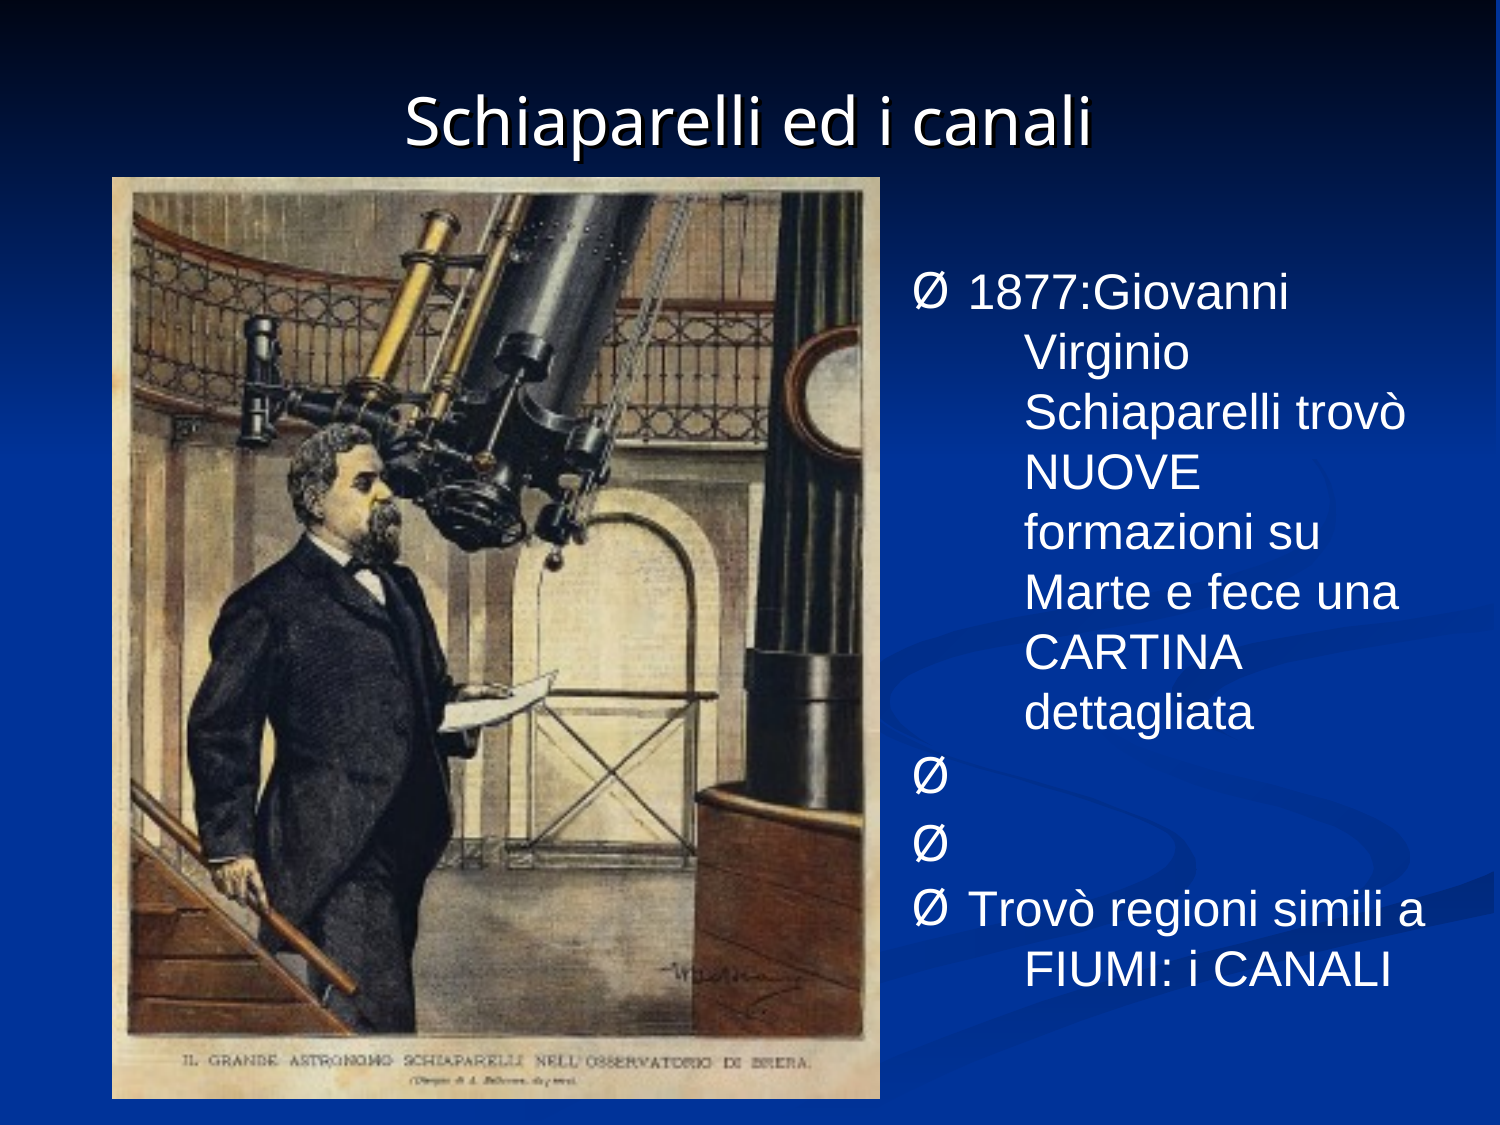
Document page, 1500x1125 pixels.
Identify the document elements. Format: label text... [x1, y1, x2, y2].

text_box Schiaparelli ed i canali [35, 70, 1465, 178]
text_box 1877:Giovanni Virginio Schiaparelli trovò NUOVE formazioni su Marte e fece una CARTINA dettagliata Trovò regioni simili a FIUMI: i CANALI [896, 251, 1448, 874]
picture [112, 177, 880, 1099]
